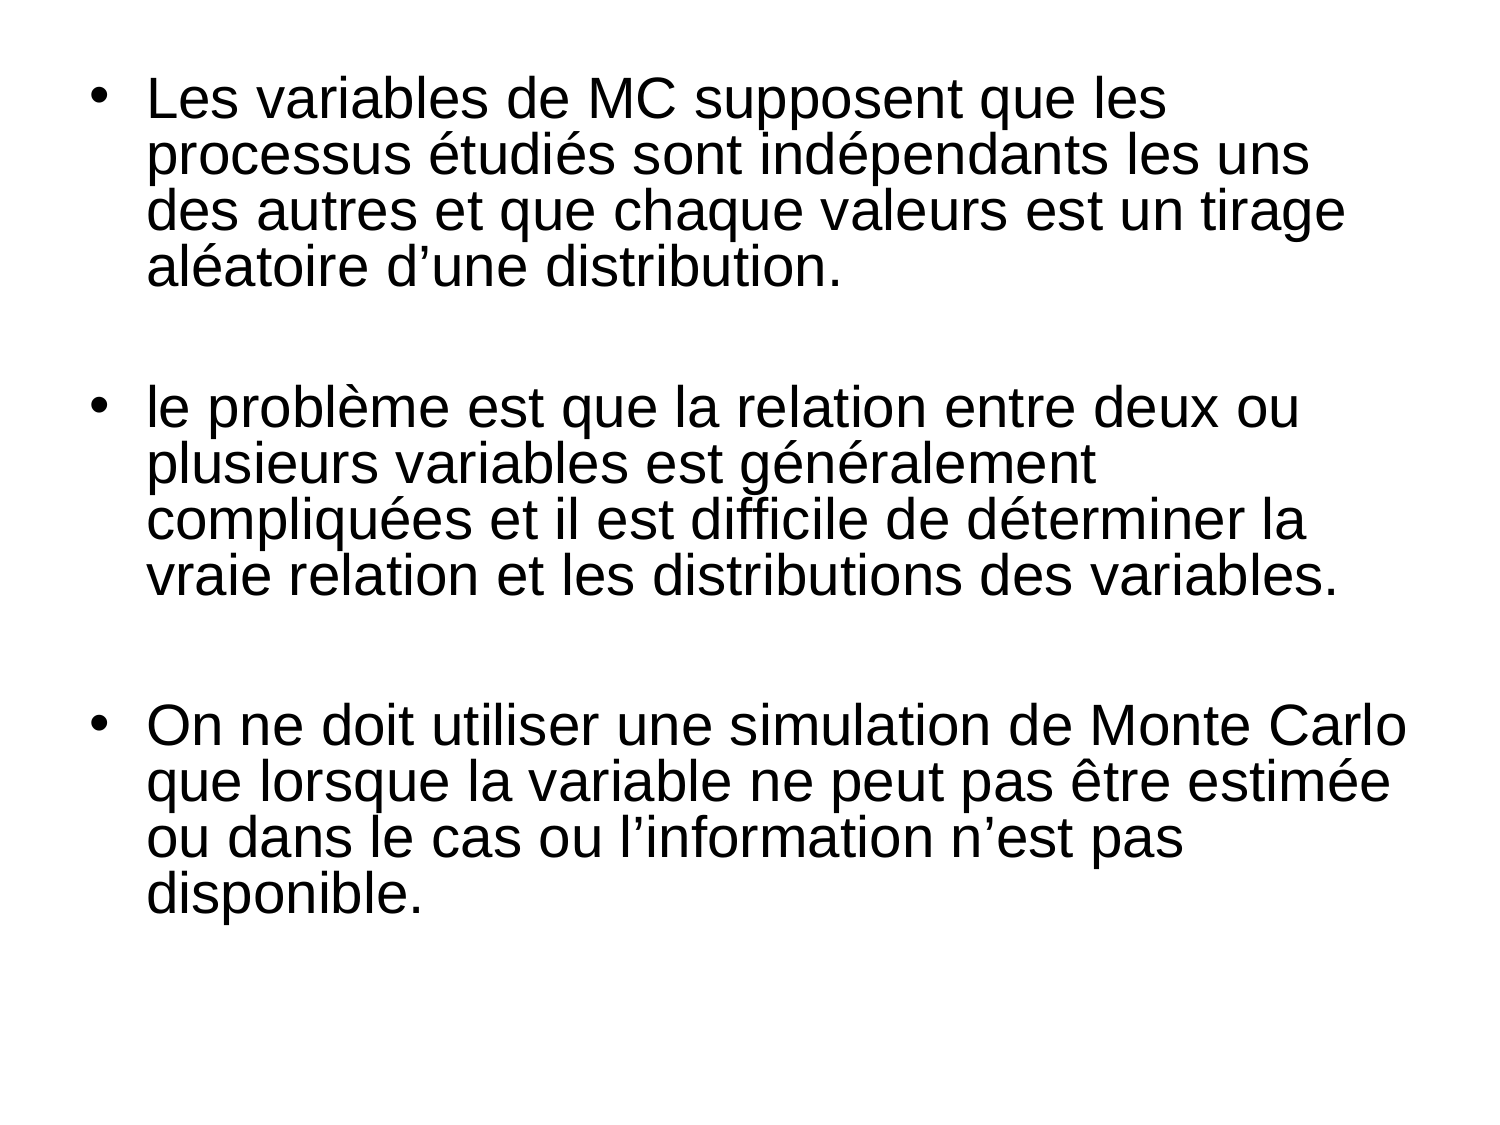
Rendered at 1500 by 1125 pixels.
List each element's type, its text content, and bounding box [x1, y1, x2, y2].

list Les variables de MC supposent que les processus étudiés sont indépendants les uns des autres et que chaque valeurs est un tirage aléatoire d’une distribution. le problème est que la relation entre deux ou plusieurs variables est généralement compliquées et il est difficile de déterminer la vraie relation et les distributions des variables. On ne doit utiliser une simulation de Monte Carlo que lorsque la variable ne peut pas être estimée ou dans le cas ou l’information n’est pas disponible. [75, 66, 1426, 1005]
